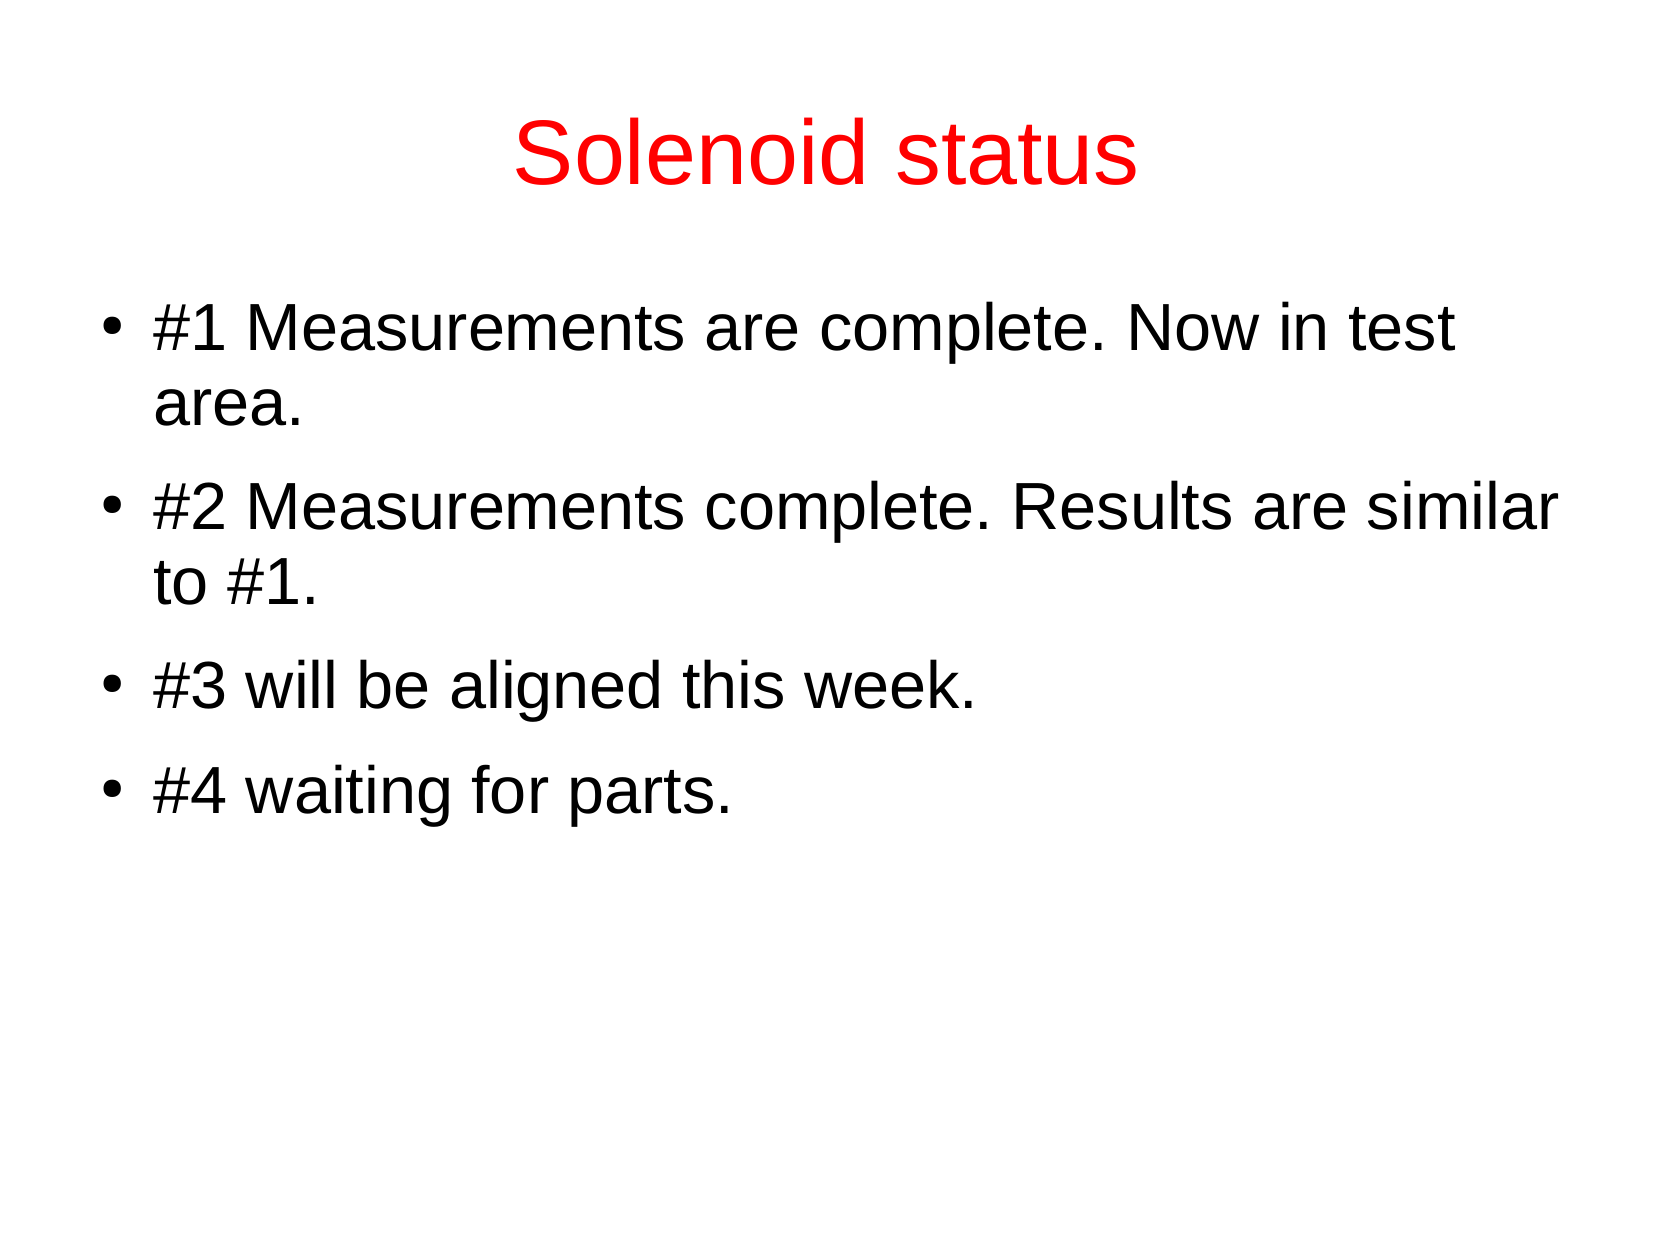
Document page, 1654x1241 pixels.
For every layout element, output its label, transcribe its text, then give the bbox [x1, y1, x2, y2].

title Solenoid status [82, 49, 1571, 257]
list #1 Measurements are complete. Now in test area. #2 Measurements complete. Results are similar to #1. #3 will be aligned this week. #4 waiting for parts. [82, 290, 1571, 1109]
